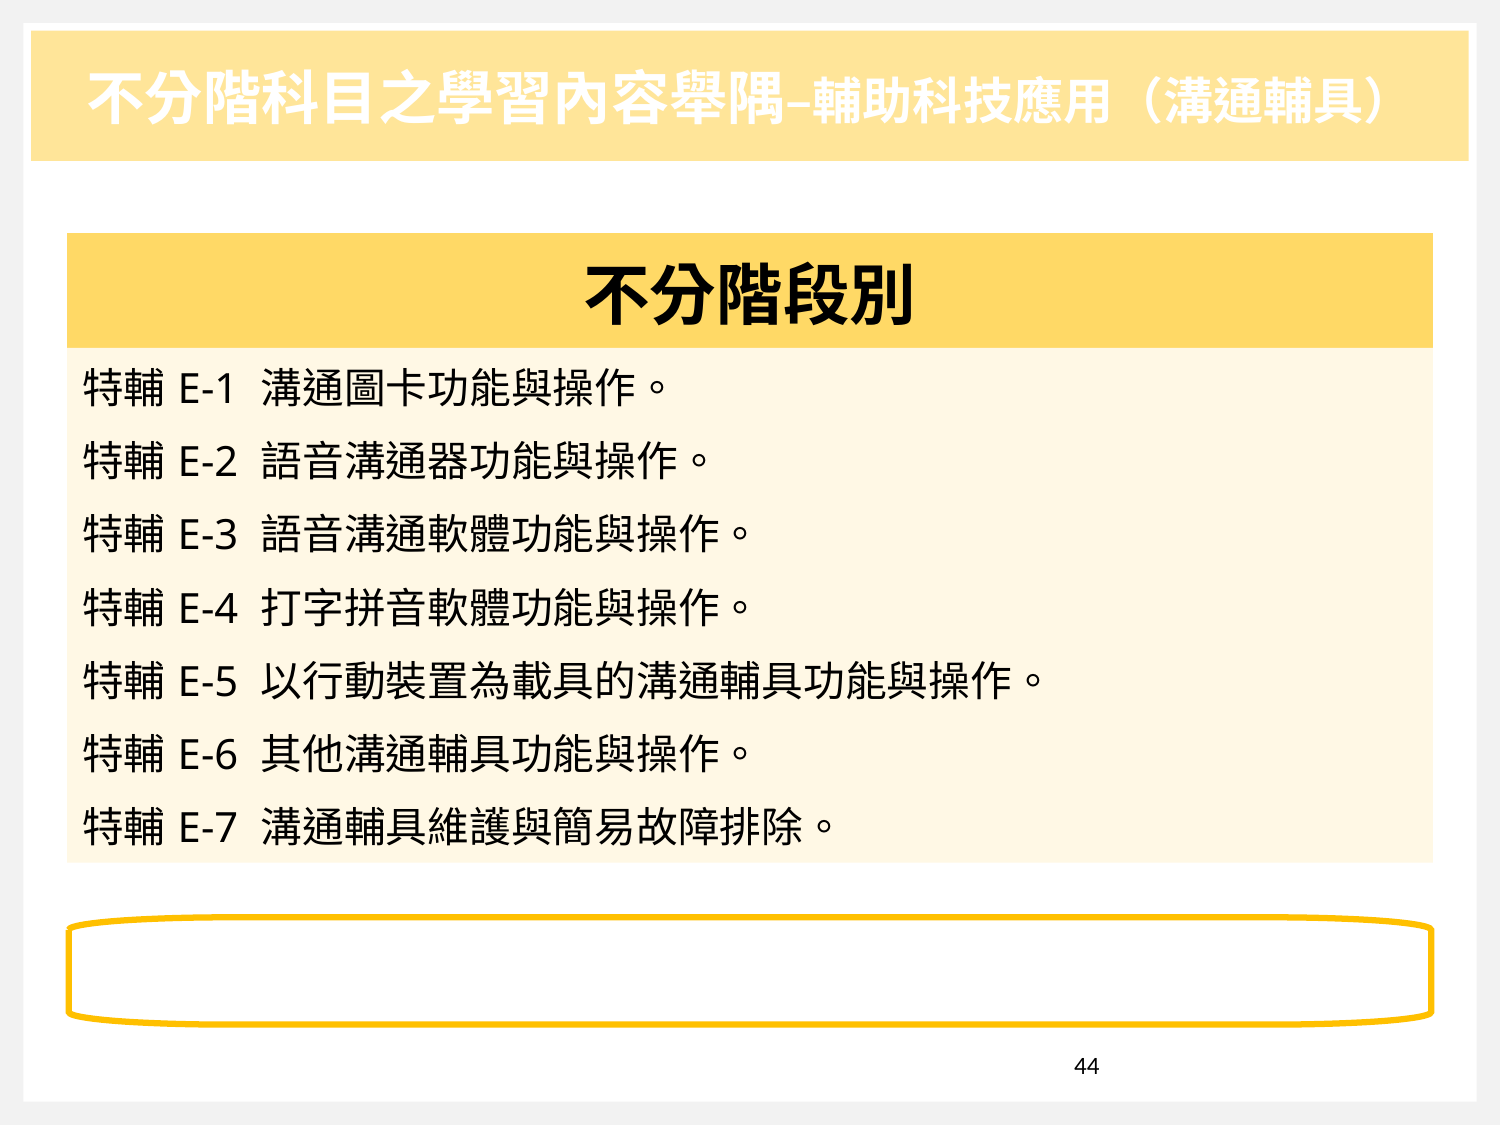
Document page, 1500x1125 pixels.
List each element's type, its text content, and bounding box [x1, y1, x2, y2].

text_box 不分階科目之學習內容舉隅–輔助科技應用（溝通輔具） [31, 30, 1469, 161]
slide_number <編號> [1059, 1042, 1397, 1103]
table_cell 特輔E-1 溝通圖卡功能與操作。 特輔E-2 語音溝通器功能與操作。 特輔E-3 語音溝通軟體功能與操作。 特輔E-4 打字拼音軟體功能與操作。 特輔E-5 以行動裝置為載具的溝通輔具功能與操作。 特輔E-6 其他溝通輔具功能與操作。 特輔E-7 溝通輔具維護與簡易故障排除。 [67, 348, 1433, 863]
text_box 各類溝通輔具的功能、操作、維護與簡易故障排除 [68, 917, 1432, 1025]
table_header 不分階段別 [67, 233, 1433, 348]
